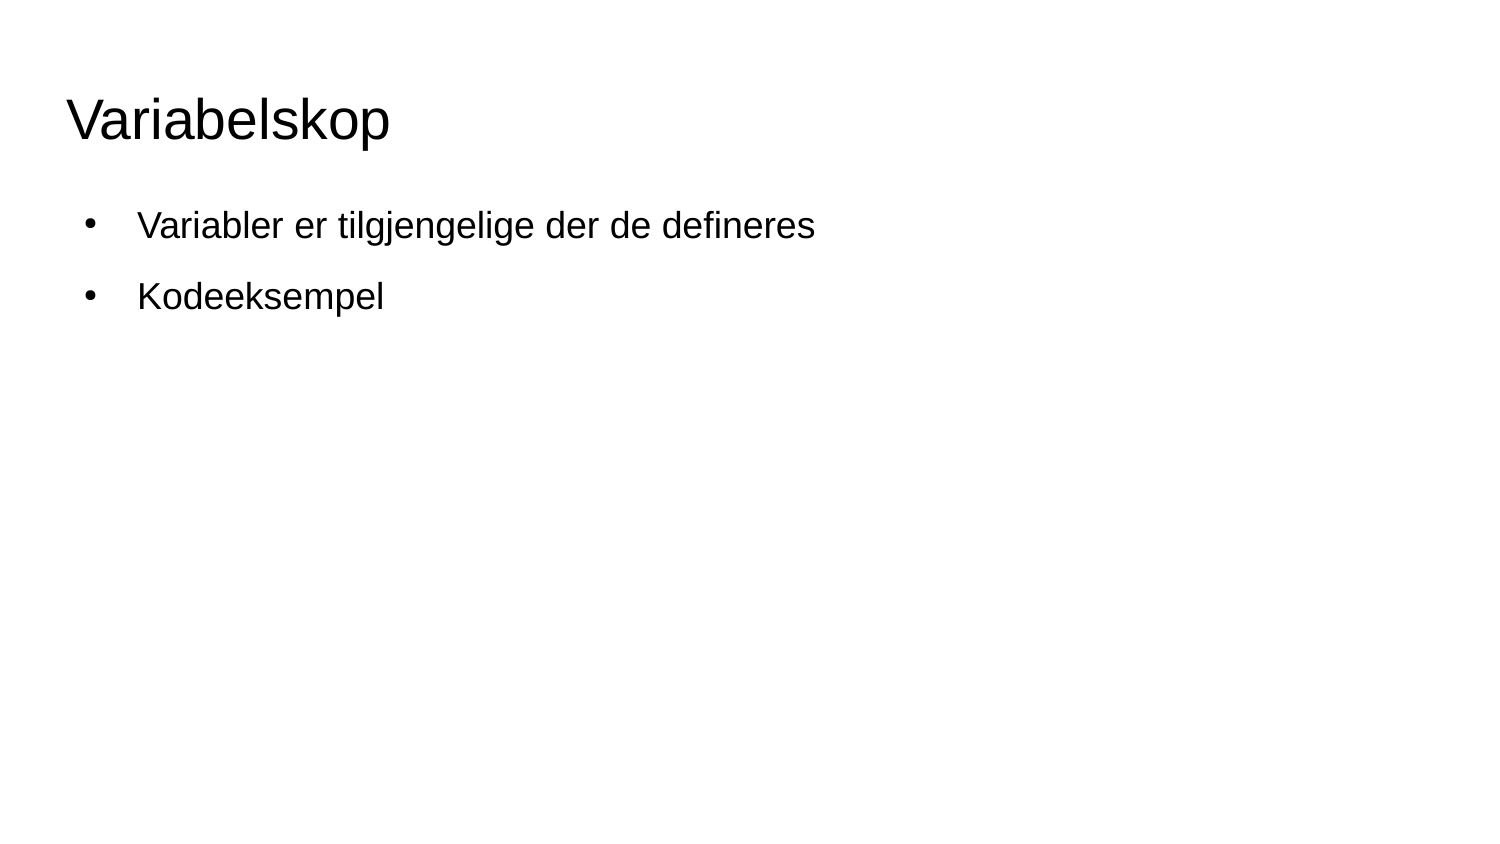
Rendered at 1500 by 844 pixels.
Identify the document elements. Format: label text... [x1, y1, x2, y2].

list Variabler er tilgjengelige der de defineres Kodeeksempel [51, 189, 1449, 750]
title Variabelskop [51, 72, 1449, 167]
